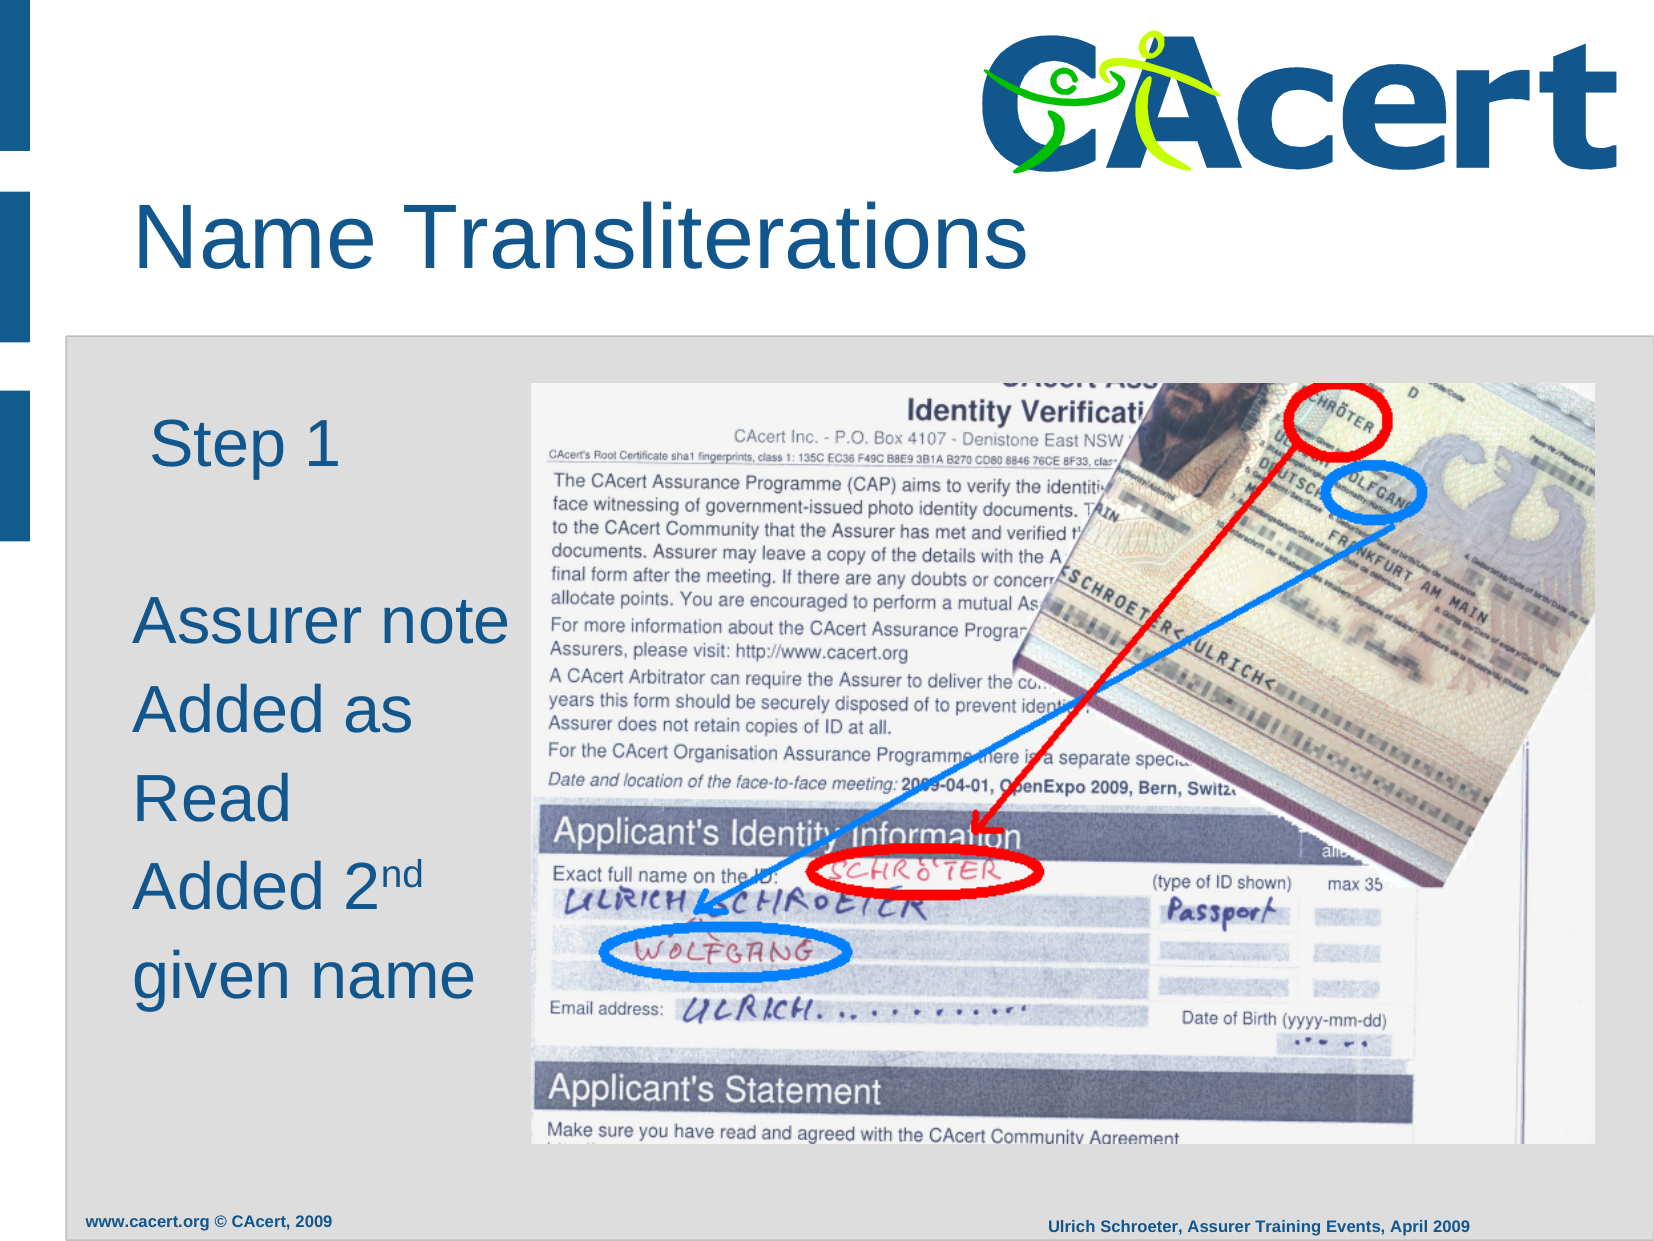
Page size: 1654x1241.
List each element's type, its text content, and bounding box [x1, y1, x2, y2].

text_box Step 1 Assurer note Added as Read Added 2nd given name [118, 384, 526, 1021]
text_box Name Transliterations [118, 177, 1046, 296]
picture [531, 383, 1595, 1144]
